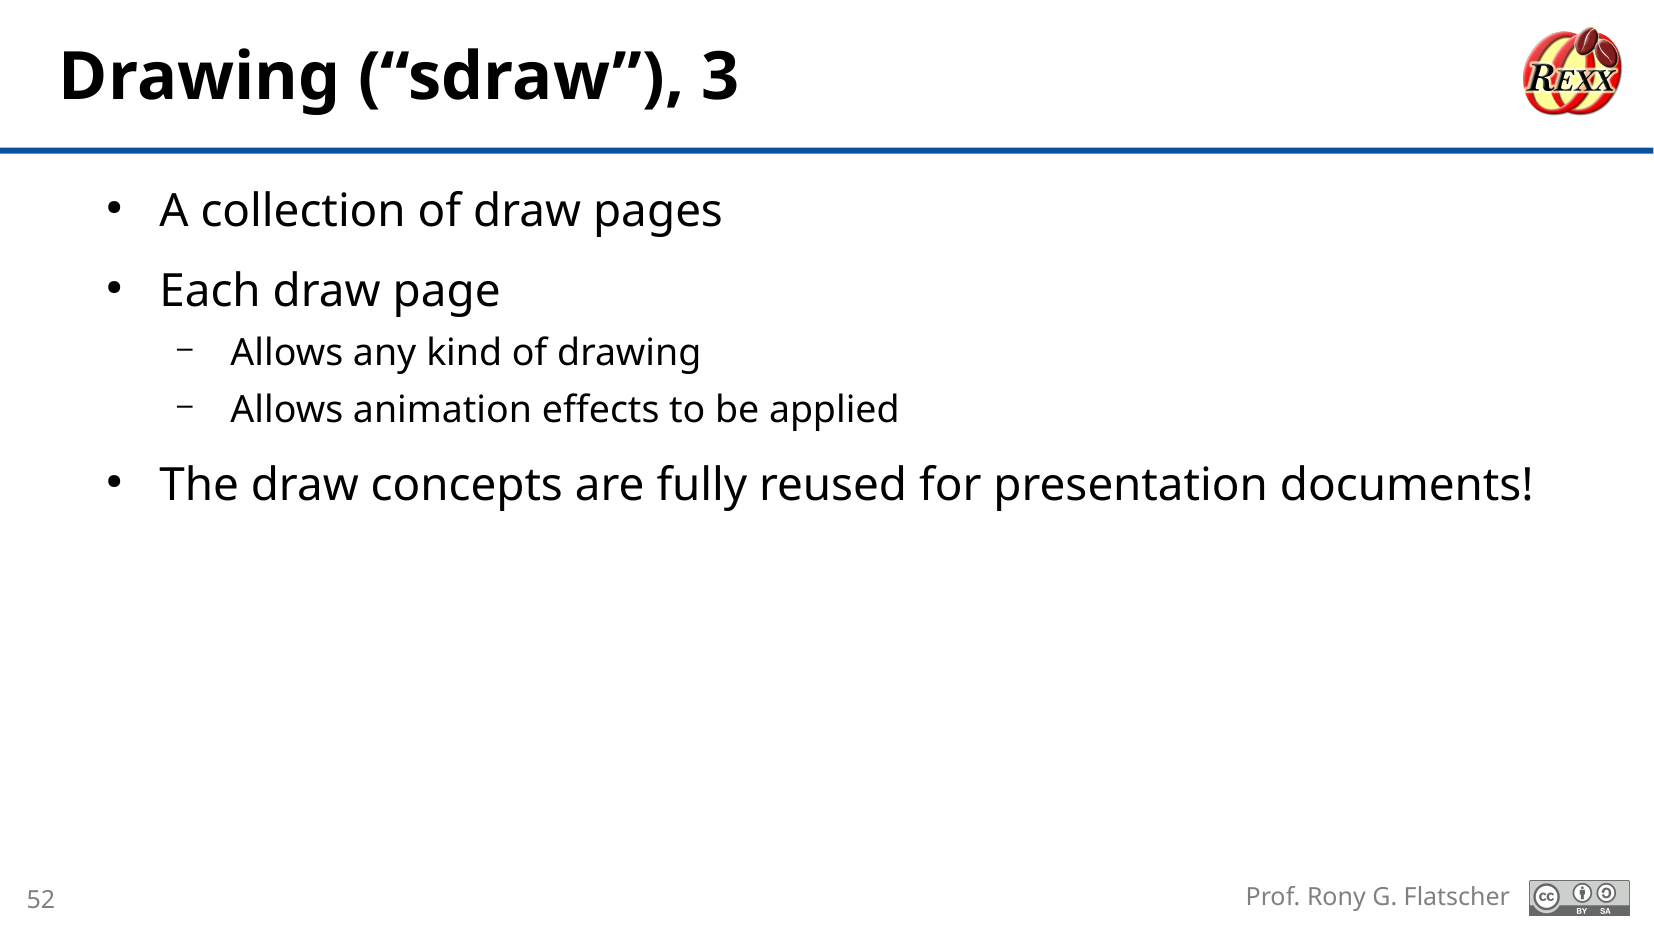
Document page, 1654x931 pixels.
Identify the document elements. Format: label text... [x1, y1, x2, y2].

title Drawing (“sdraw”), 3 [0, 0, 1625, 148]
list A collection of draw pages Each draw page Allows any kind of drawing Allows animation effects to be applied The draw concepts are fully reused for presentation documents! [88, 177, 1577, 857]
